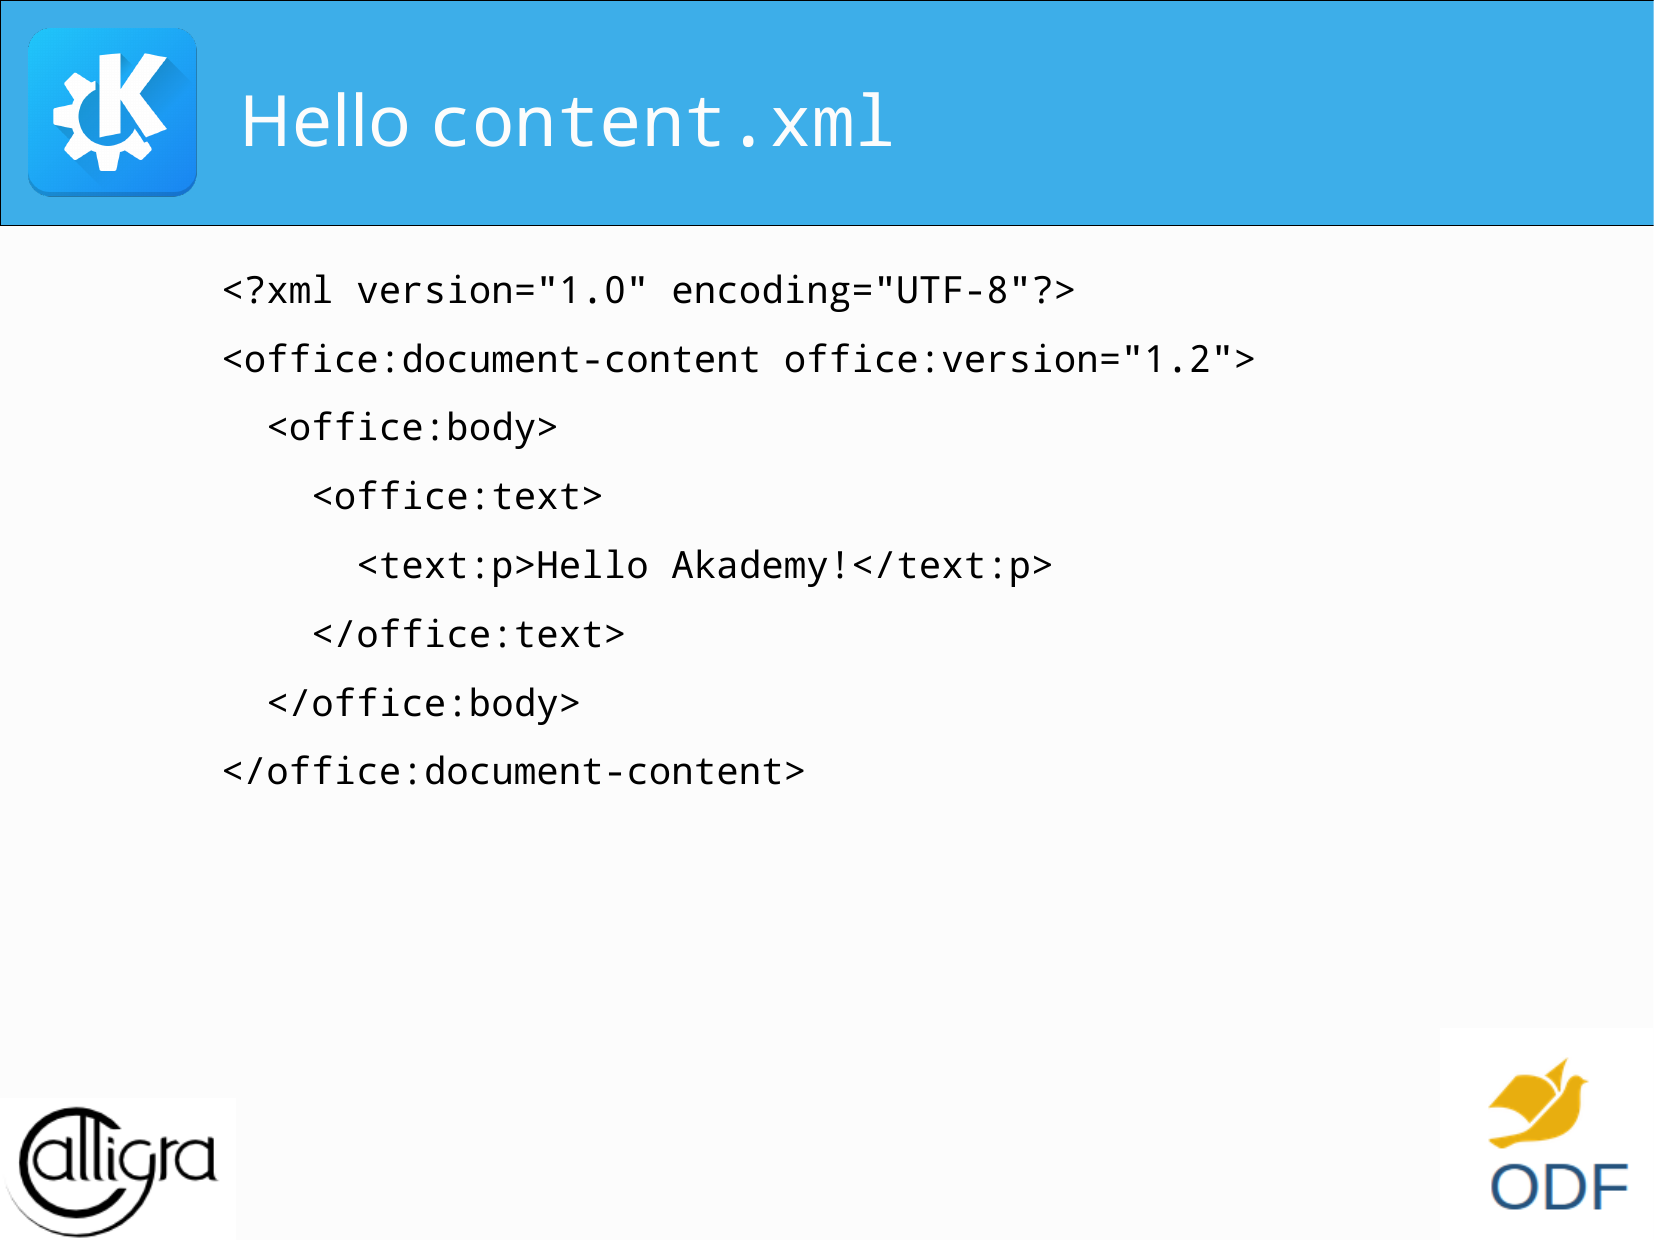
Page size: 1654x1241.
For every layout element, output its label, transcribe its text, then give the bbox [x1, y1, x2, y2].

picture [0, 1098, 237, 1241]
title Hello content.xml [225, 14, 1575, 222]
picture [1440, 1028, 1654, 1241]
picture [11, 11, 213, 213]
text_box <?xml version="1.0" encoding="UTF-8"?> <office:document-content office:version="1.2"> <office:body> <office:text> <text:p>Hello Akademy!</text:p> </office:text> </office:body> </office:document-content> [206, 261, 1654, 995]
